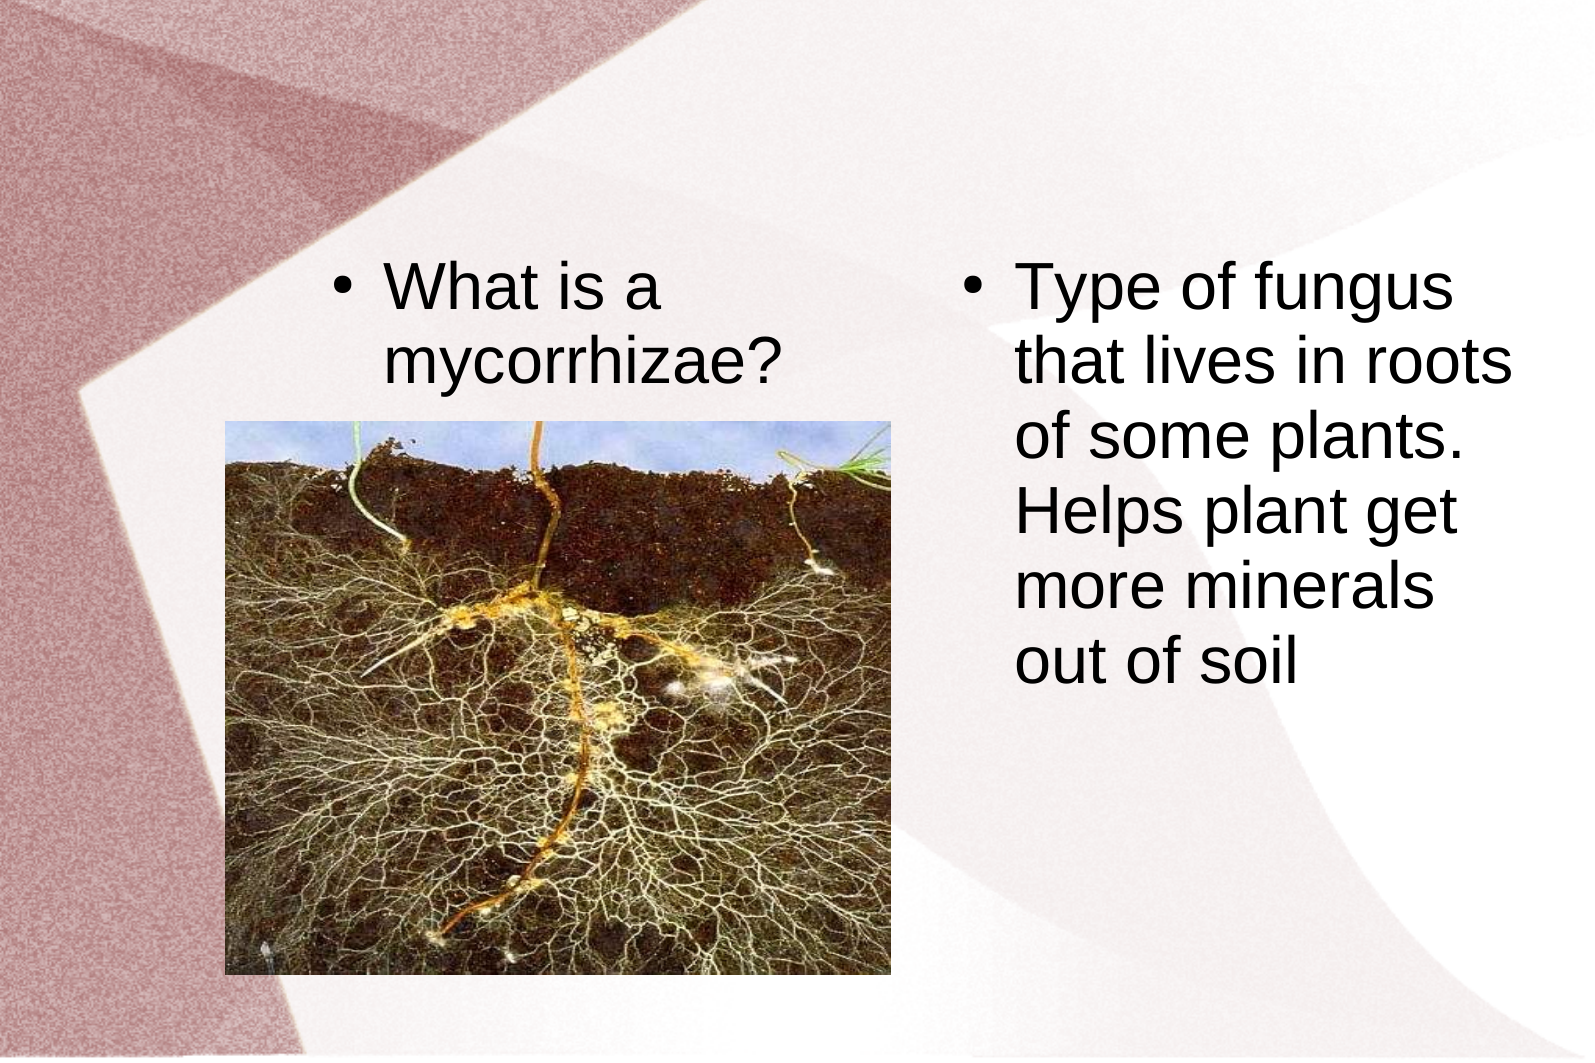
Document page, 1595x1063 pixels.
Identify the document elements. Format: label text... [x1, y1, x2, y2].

list What is a mycorrhizae? [313, 248, 914, 770]
picture [0, 0, 1595, 1063]
list Type of fungus that lives in roots of some plants. Helps plant get more minerals out of soil [943, 248, 1544, 770]
